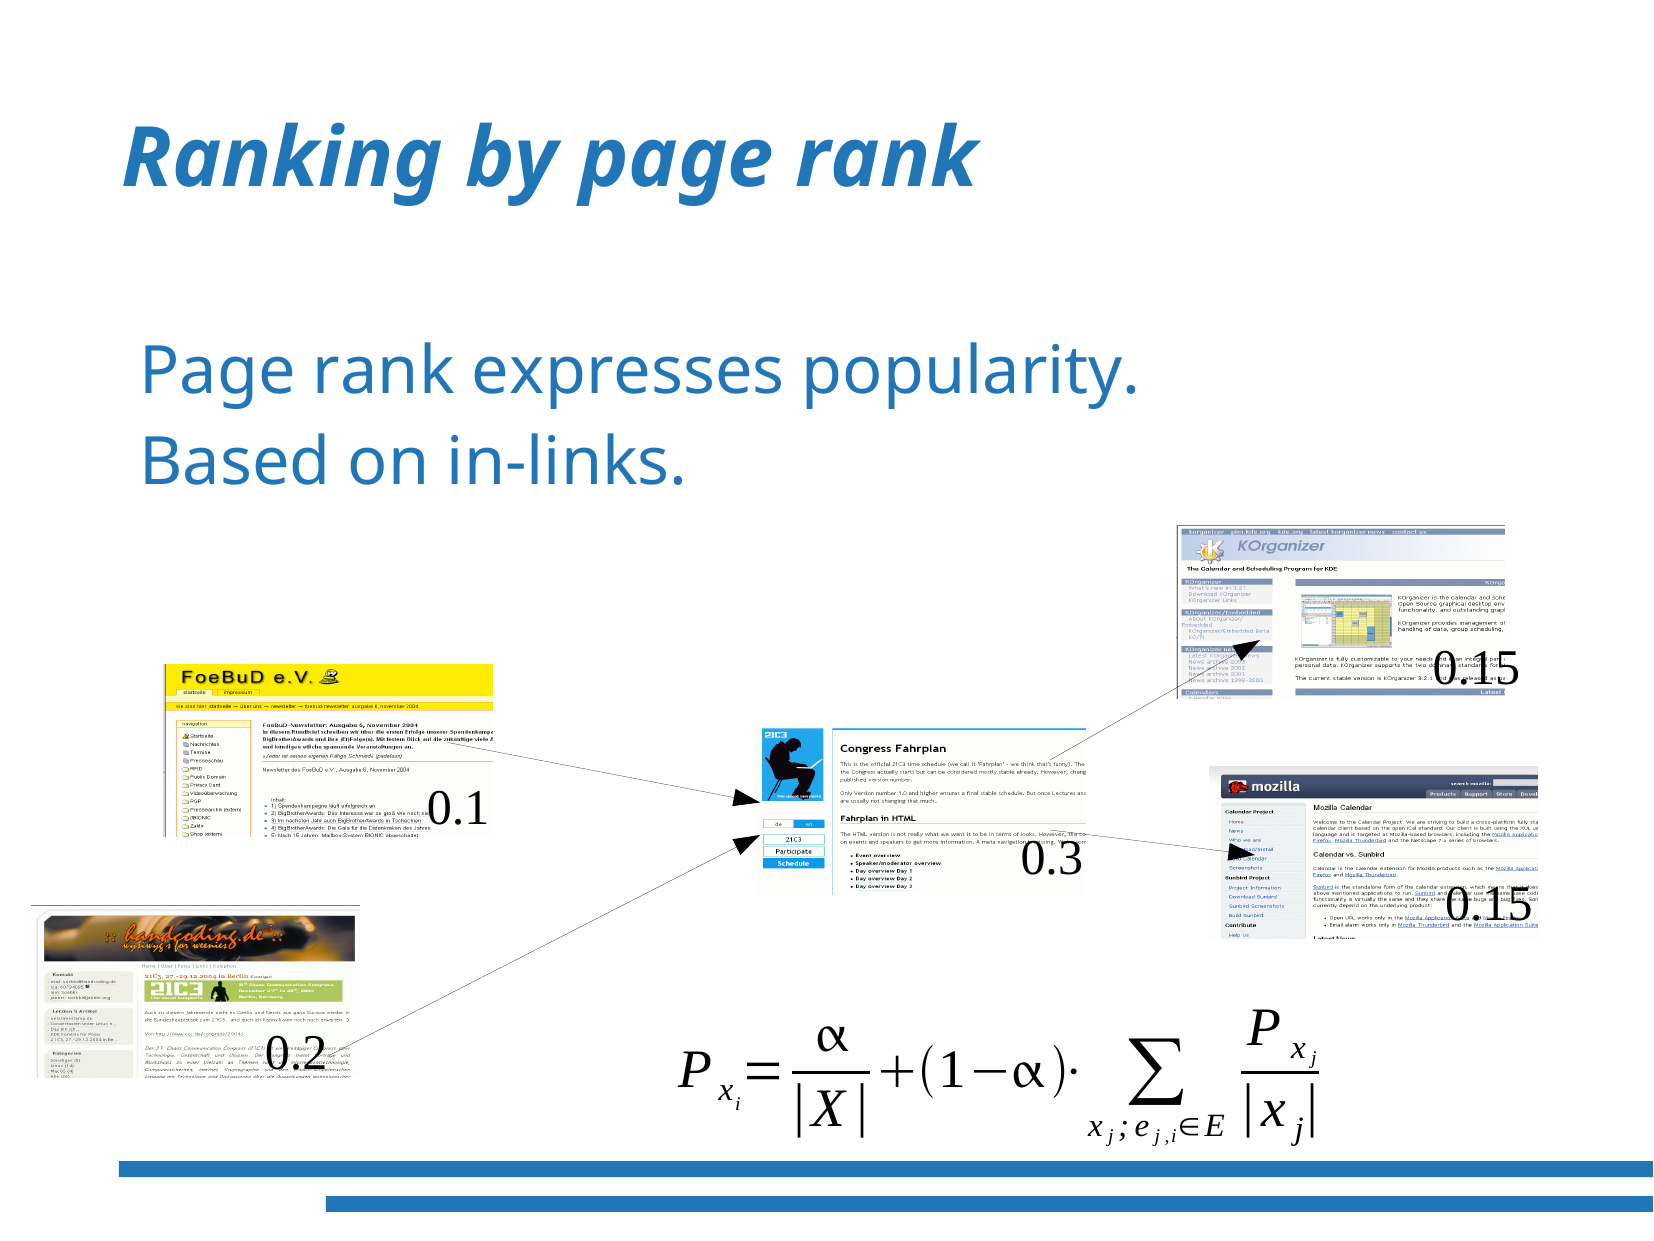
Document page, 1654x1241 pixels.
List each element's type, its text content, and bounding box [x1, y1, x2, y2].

picture [163, 664, 493, 837]
text_box 0.1 [426, 780, 527, 836]
picture [1176, 525, 1505, 699]
text_box 0.15 [1445, 876, 1546, 932]
chart [661, 996, 1337, 1148]
text_box 0.2 [265, 1024, 366, 1081]
picture [1209, 766, 1538, 939]
title Ranking by page rank [121, 50, 1534, 258]
picture [31, 905, 360, 1078]
text_box 0.15 [1432, 640, 1533, 696]
text_box 0.3 [1020, 830, 1121, 886]
picture [756, 722, 1086, 895]
list Page rank expresses popularity. Based on in-links. [121, 322, 1561, 1133]
